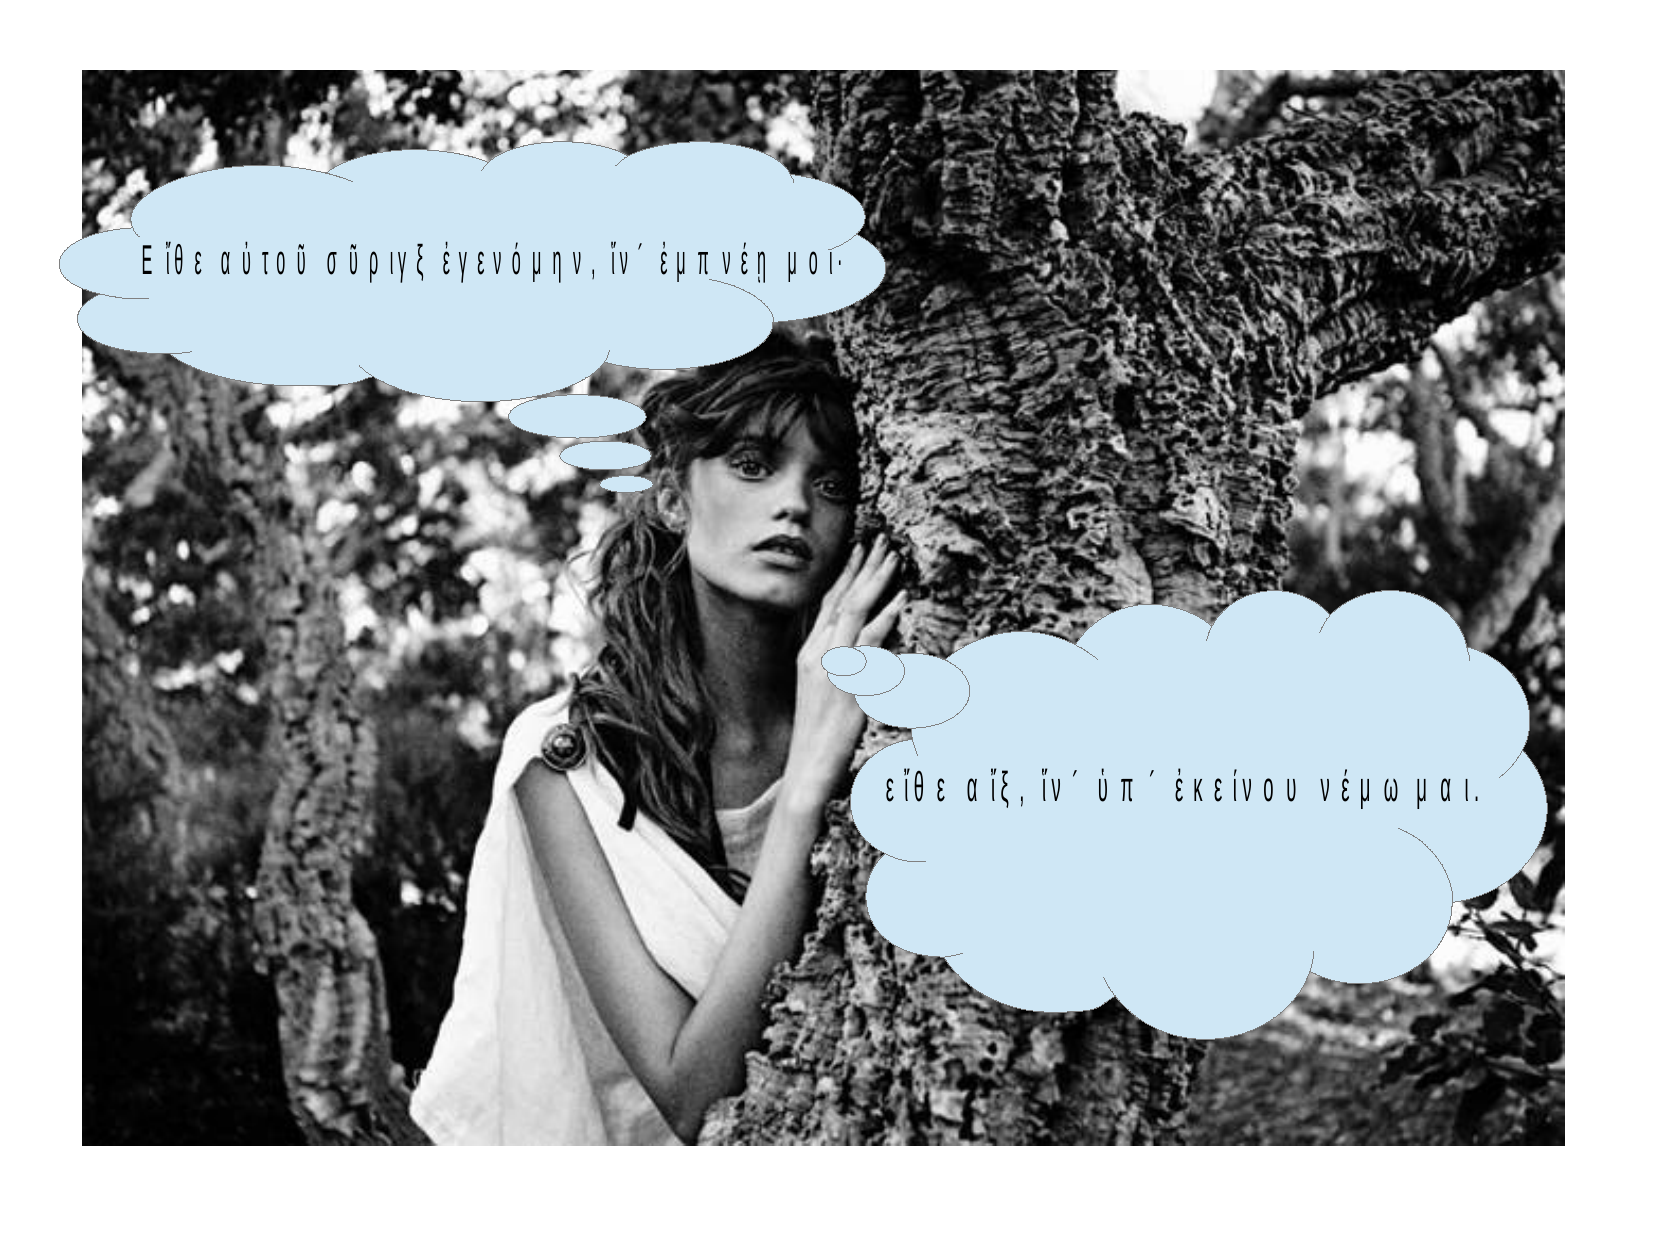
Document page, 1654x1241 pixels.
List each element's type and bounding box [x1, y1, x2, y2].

text_box [821, 590, 1548, 1040]
picture [82, 289, 97, 305]
picture [82, 70, 1565, 1146]
text_box [559, 441, 652, 470]
text_box [599, 475, 654, 493]
text_box [508, 394, 647, 439]
text_box [59, 141, 866, 402]
